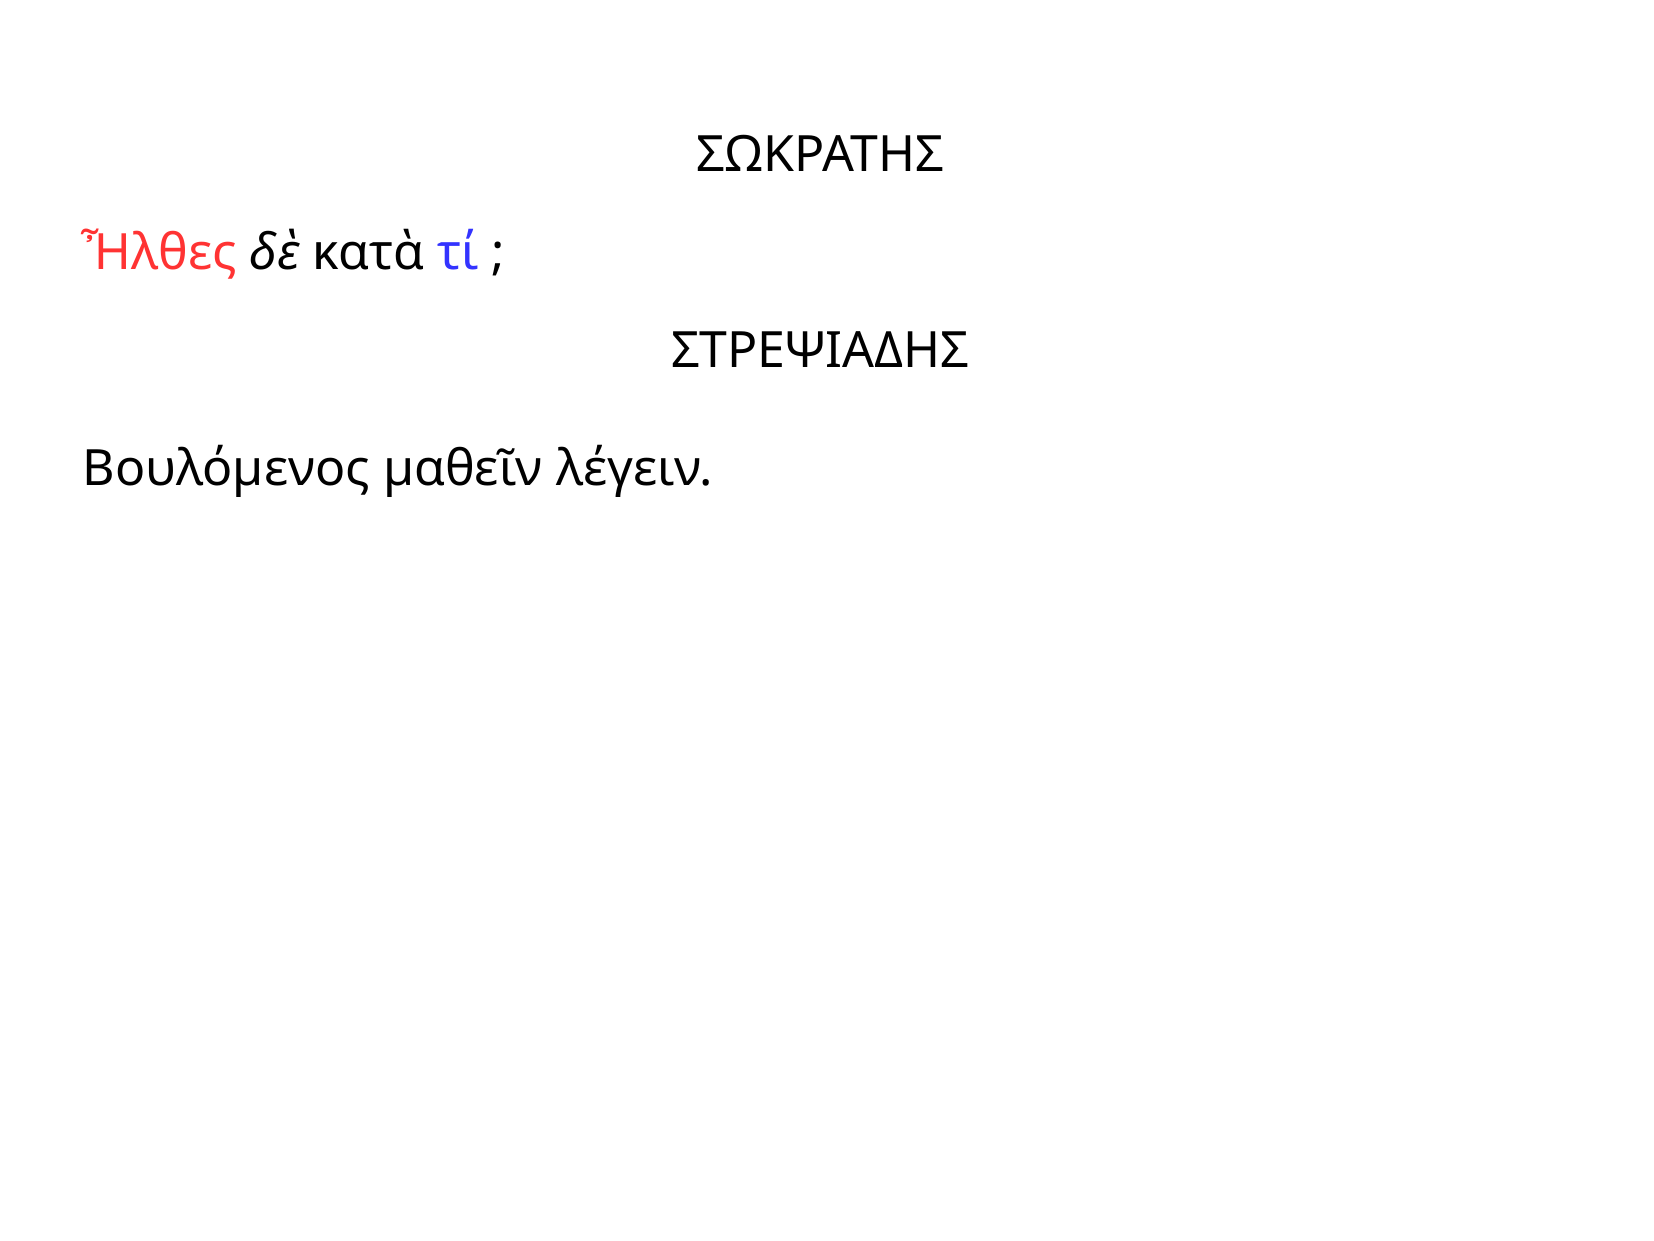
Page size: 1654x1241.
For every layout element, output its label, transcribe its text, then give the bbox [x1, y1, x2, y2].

list ΣΩΚΡΑΤΗΣ Ἦλθες δὲ κατὰ τί ; ΣΤΡΕΨΙΑΔΗΣ Βουλόμενος μαθεῖν λέγειν. [82, 118, 1571, 1222]
